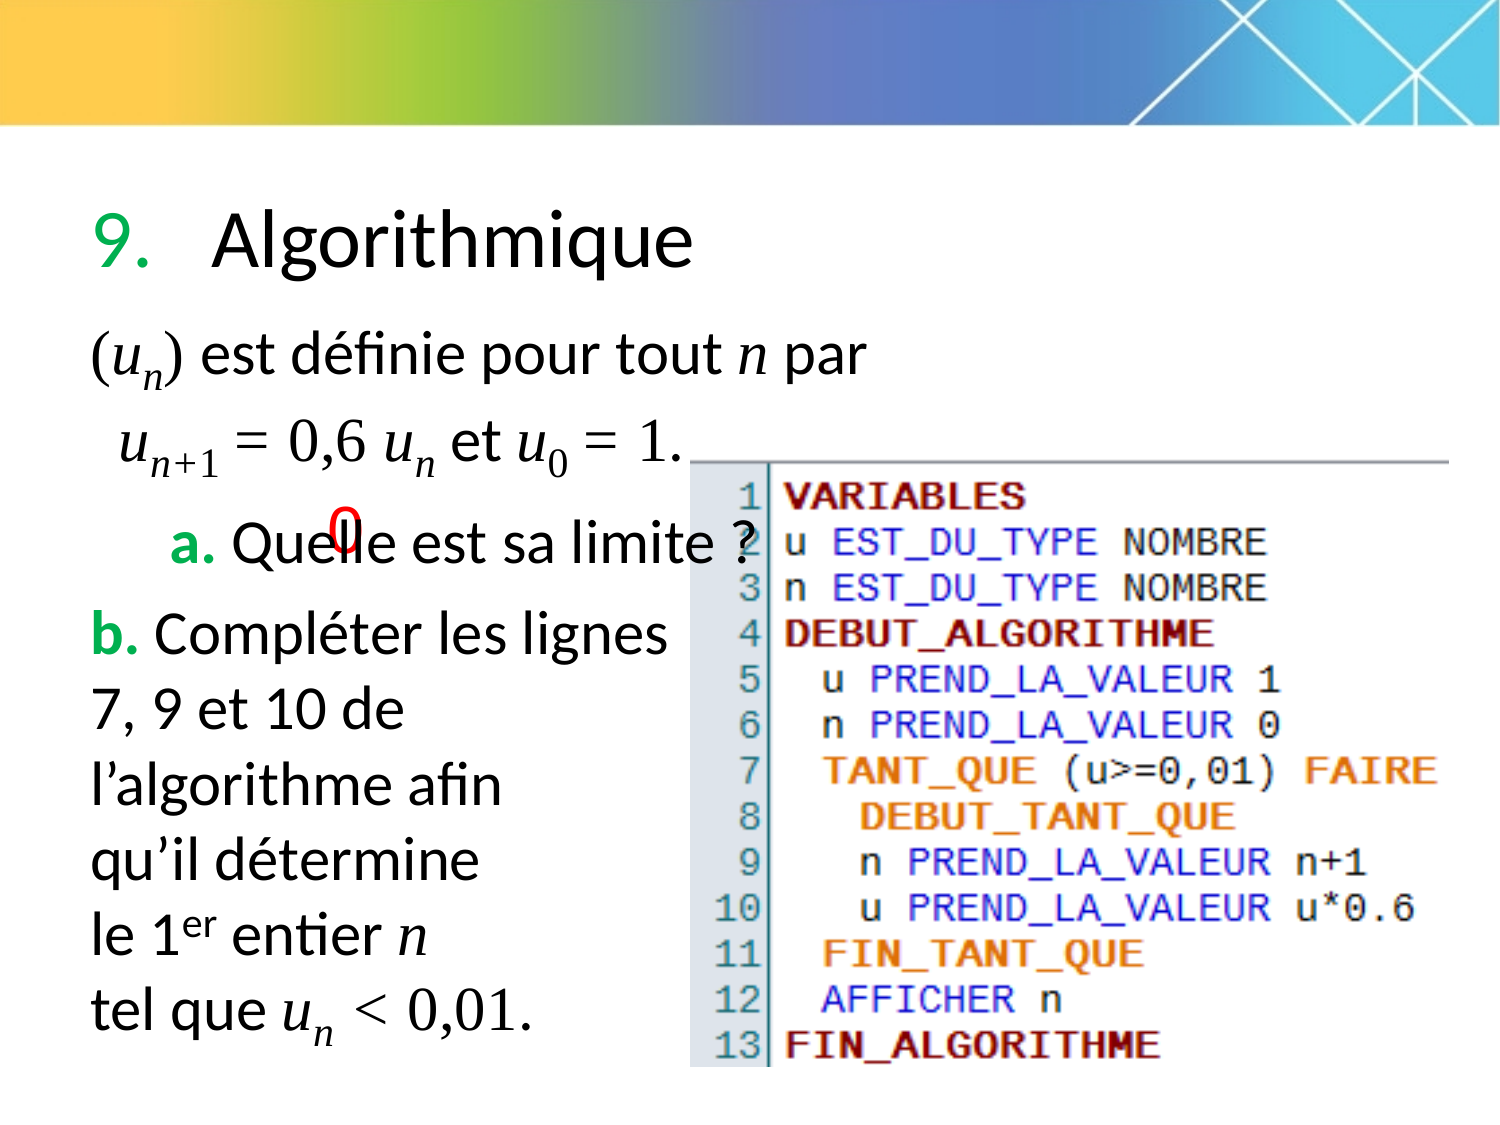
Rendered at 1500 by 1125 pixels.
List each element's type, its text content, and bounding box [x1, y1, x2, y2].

title Algorithmique [75, 164, 1426, 304]
picture [1426, 459, 1449, 1067]
list (un) est définie pour tout n par un+1 = 0,6 un et u0 = 1. a. Quelle est sa limite ? b. Compléter les lignes 7, 9 et 10 de l’algorithme afin qu’il détermine le 1er entier n tel que un < 0,01. [75, 304, 1426, 1067]
